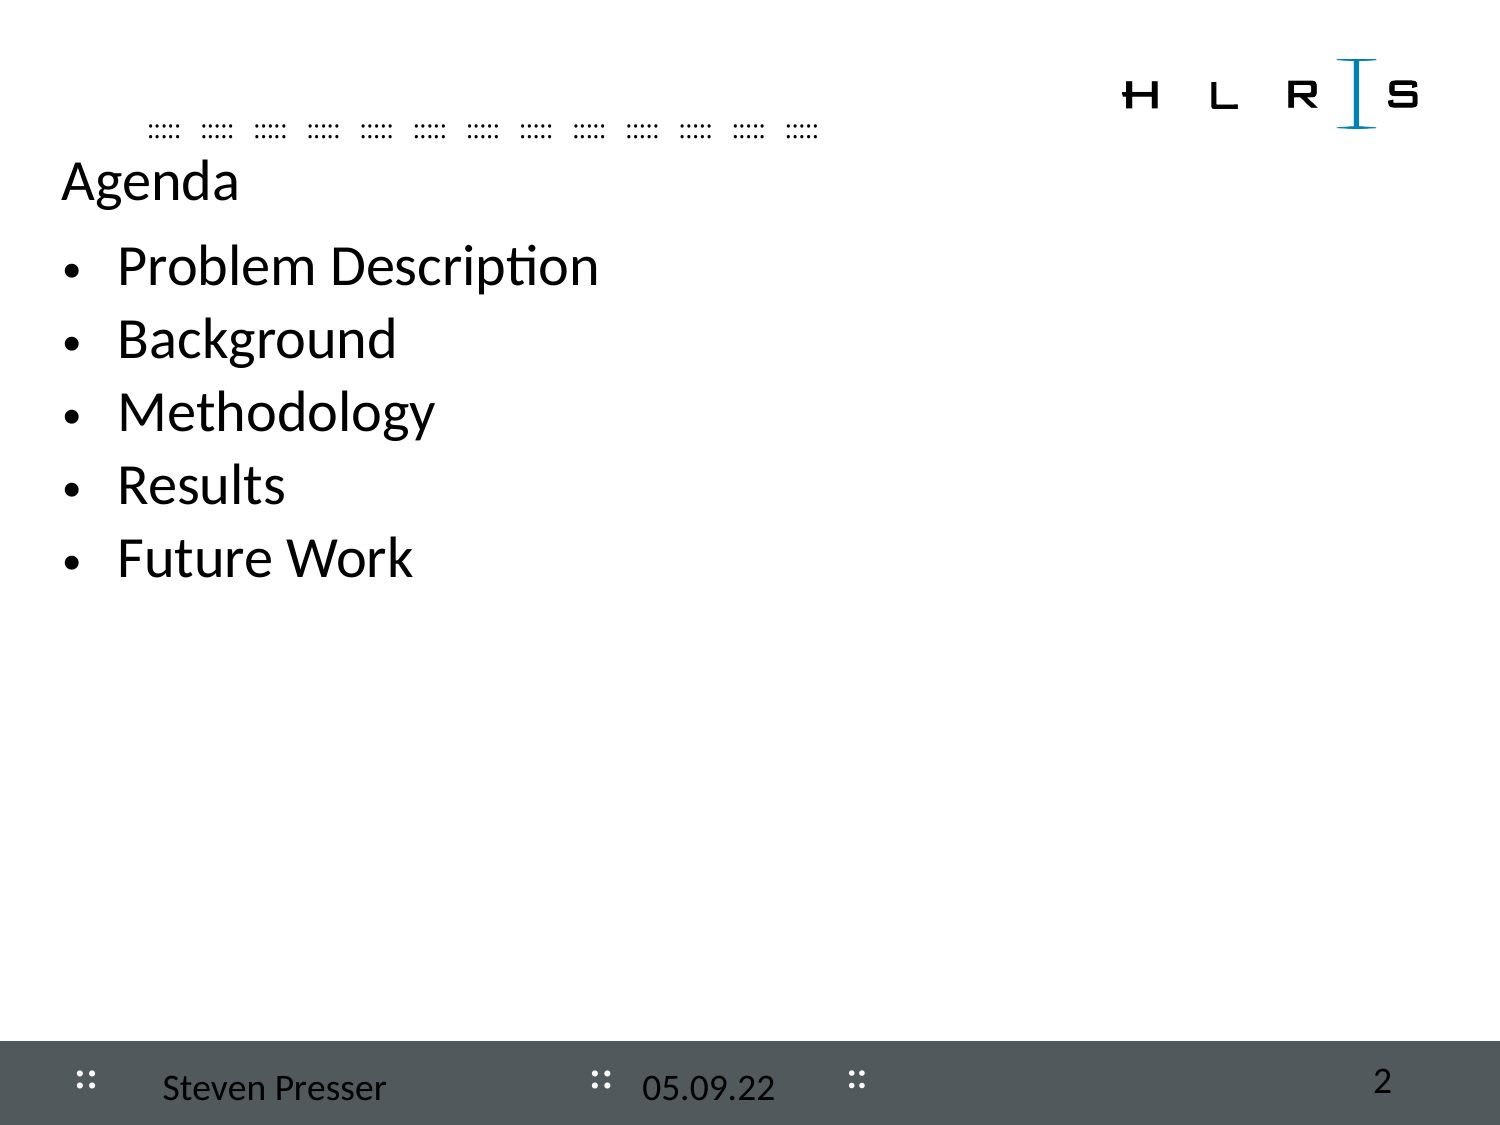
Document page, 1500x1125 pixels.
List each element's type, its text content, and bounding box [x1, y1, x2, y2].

title Agenda [46, 108, 1464, 234]
list Problem Description Background Methodology Results Future Work [46, 234, 1464, 977]
picture [1360, 59, 1418, 108]
picture [1122, 59, 1353, 108]
